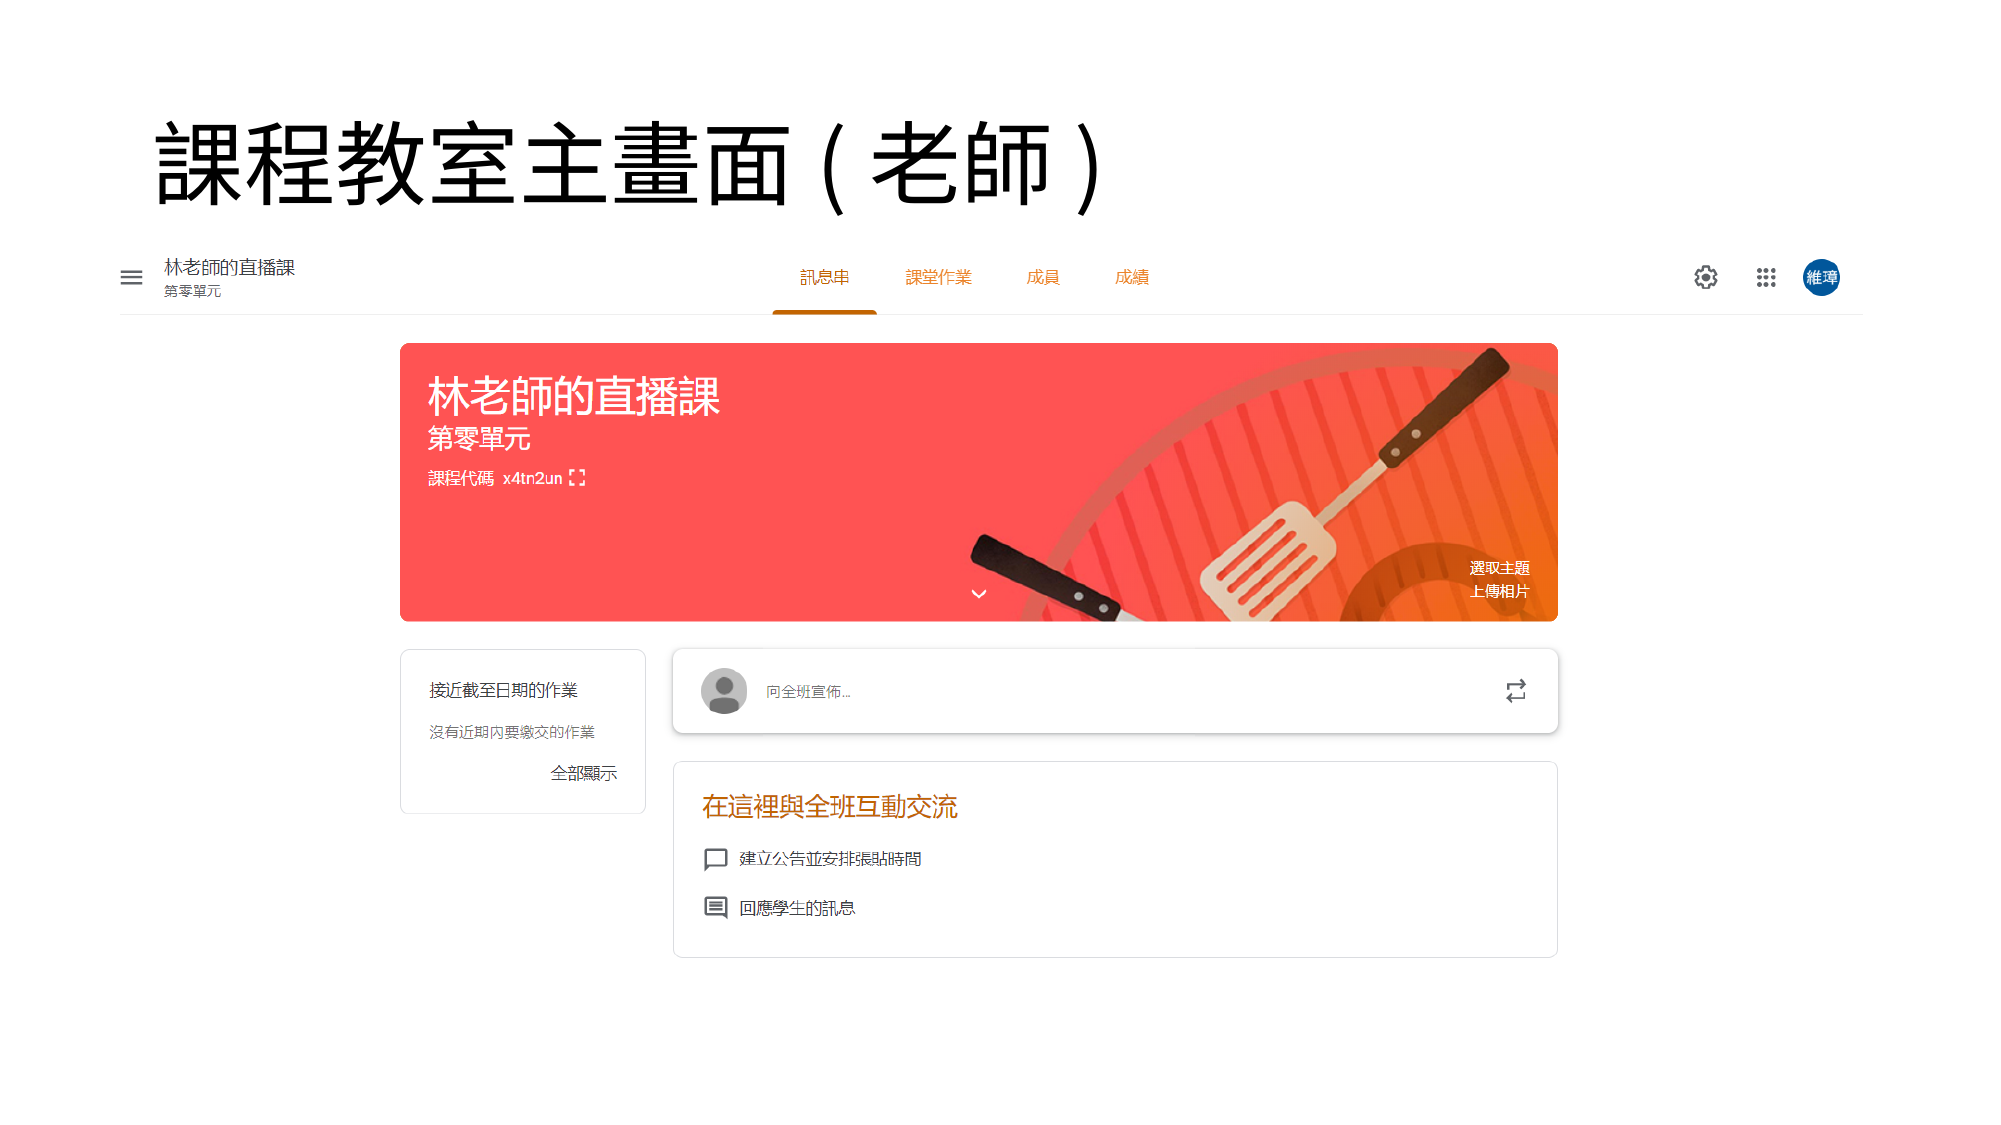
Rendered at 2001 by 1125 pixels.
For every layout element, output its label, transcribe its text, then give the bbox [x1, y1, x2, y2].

title 課程教室主畫面(老師) [137, 59, 1863, 278]
picture [120, 250, 1863, 993]
